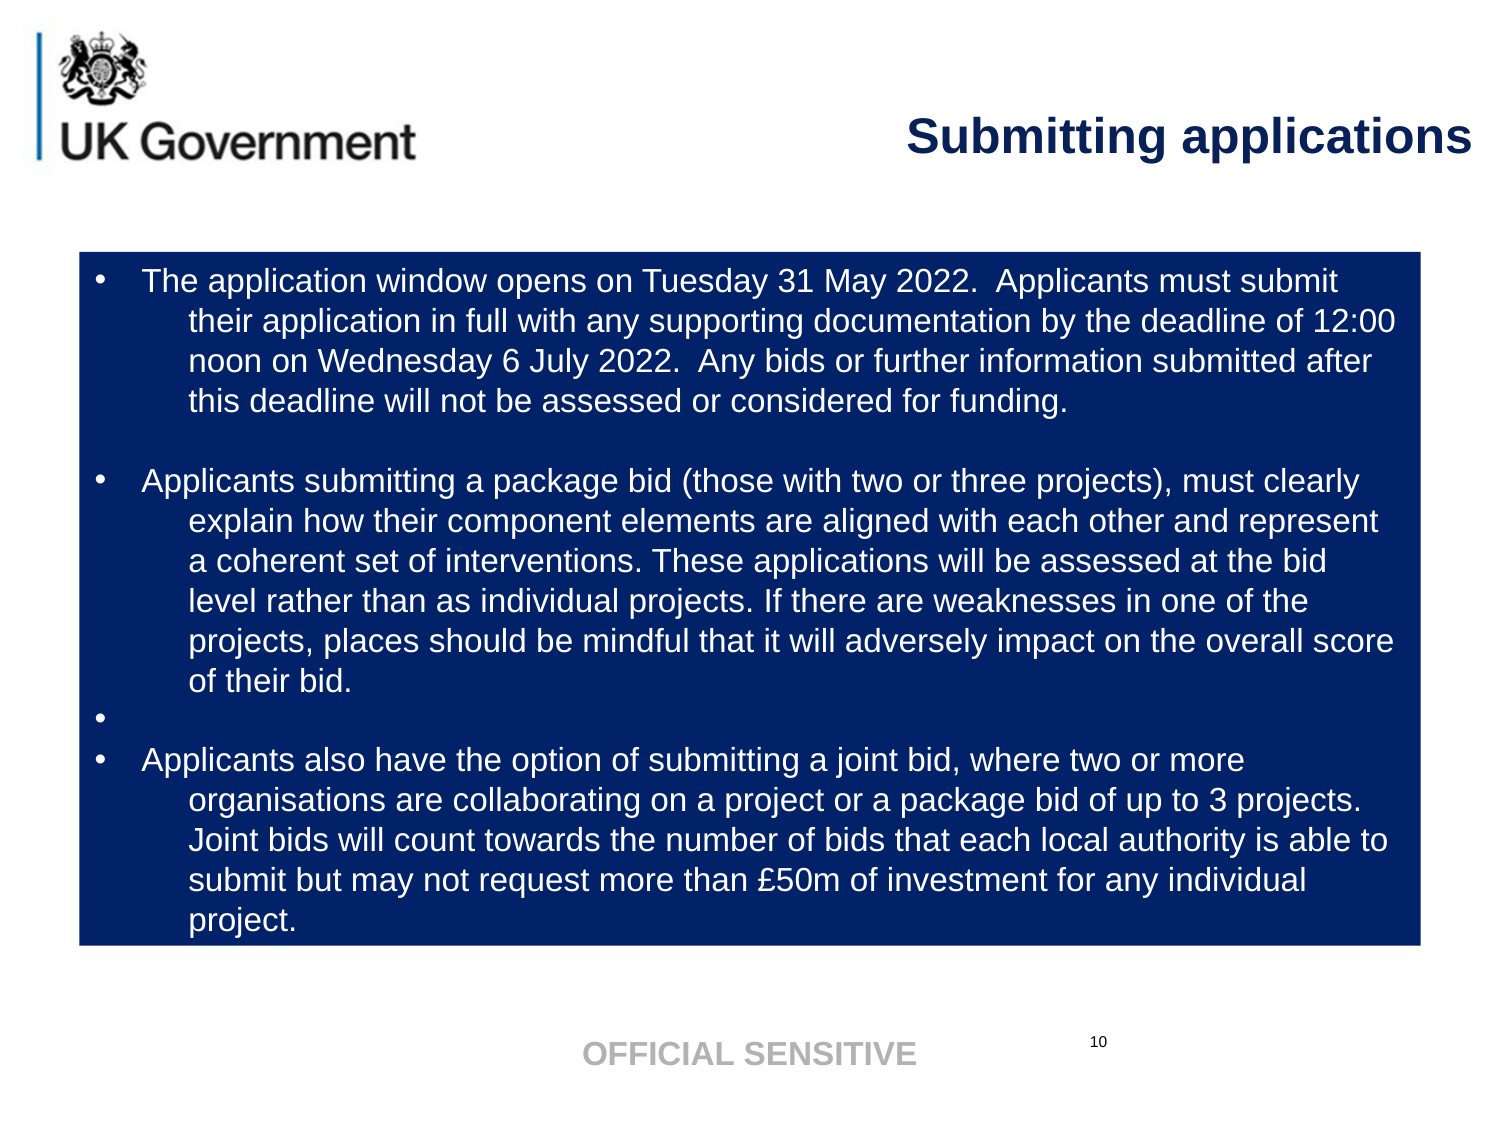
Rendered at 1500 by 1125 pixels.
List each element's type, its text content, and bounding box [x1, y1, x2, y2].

title Submitting applications [891, 96, 1500, 173]
text_box 10 [1074, 1024, 1426, 1103]
text_box The application window opens on Tuesday 31 May 2022. Applicants must submit their application in full with any supporting documentation by the deadline of 12:00 noon on Wednesday 6 July 2022. Any bids or further information submitted after this deadline will not be assessed or considered for funding. Applicants submitting a package bid (those with two or three projects), must clearly explain how their component elements are aligned with each other and represent a coherent set of interventions. These applications will be assessed at the bid level rather than as individual projects. If there are weaknesses in one of the projects, places should be mindful that it will adversely impact on the overall score of their bid. Applicants also have the option of submitting a joint bid, where two or more organisations are collaborating on a project or a package bid of up to 3 projects. Joint bids will count towards the number of bids that each local authority is able to submit but may not request more than £50m of investment for any individual project. [79, 251, 1421, 874]
picture [19, 0, 466, 173]
